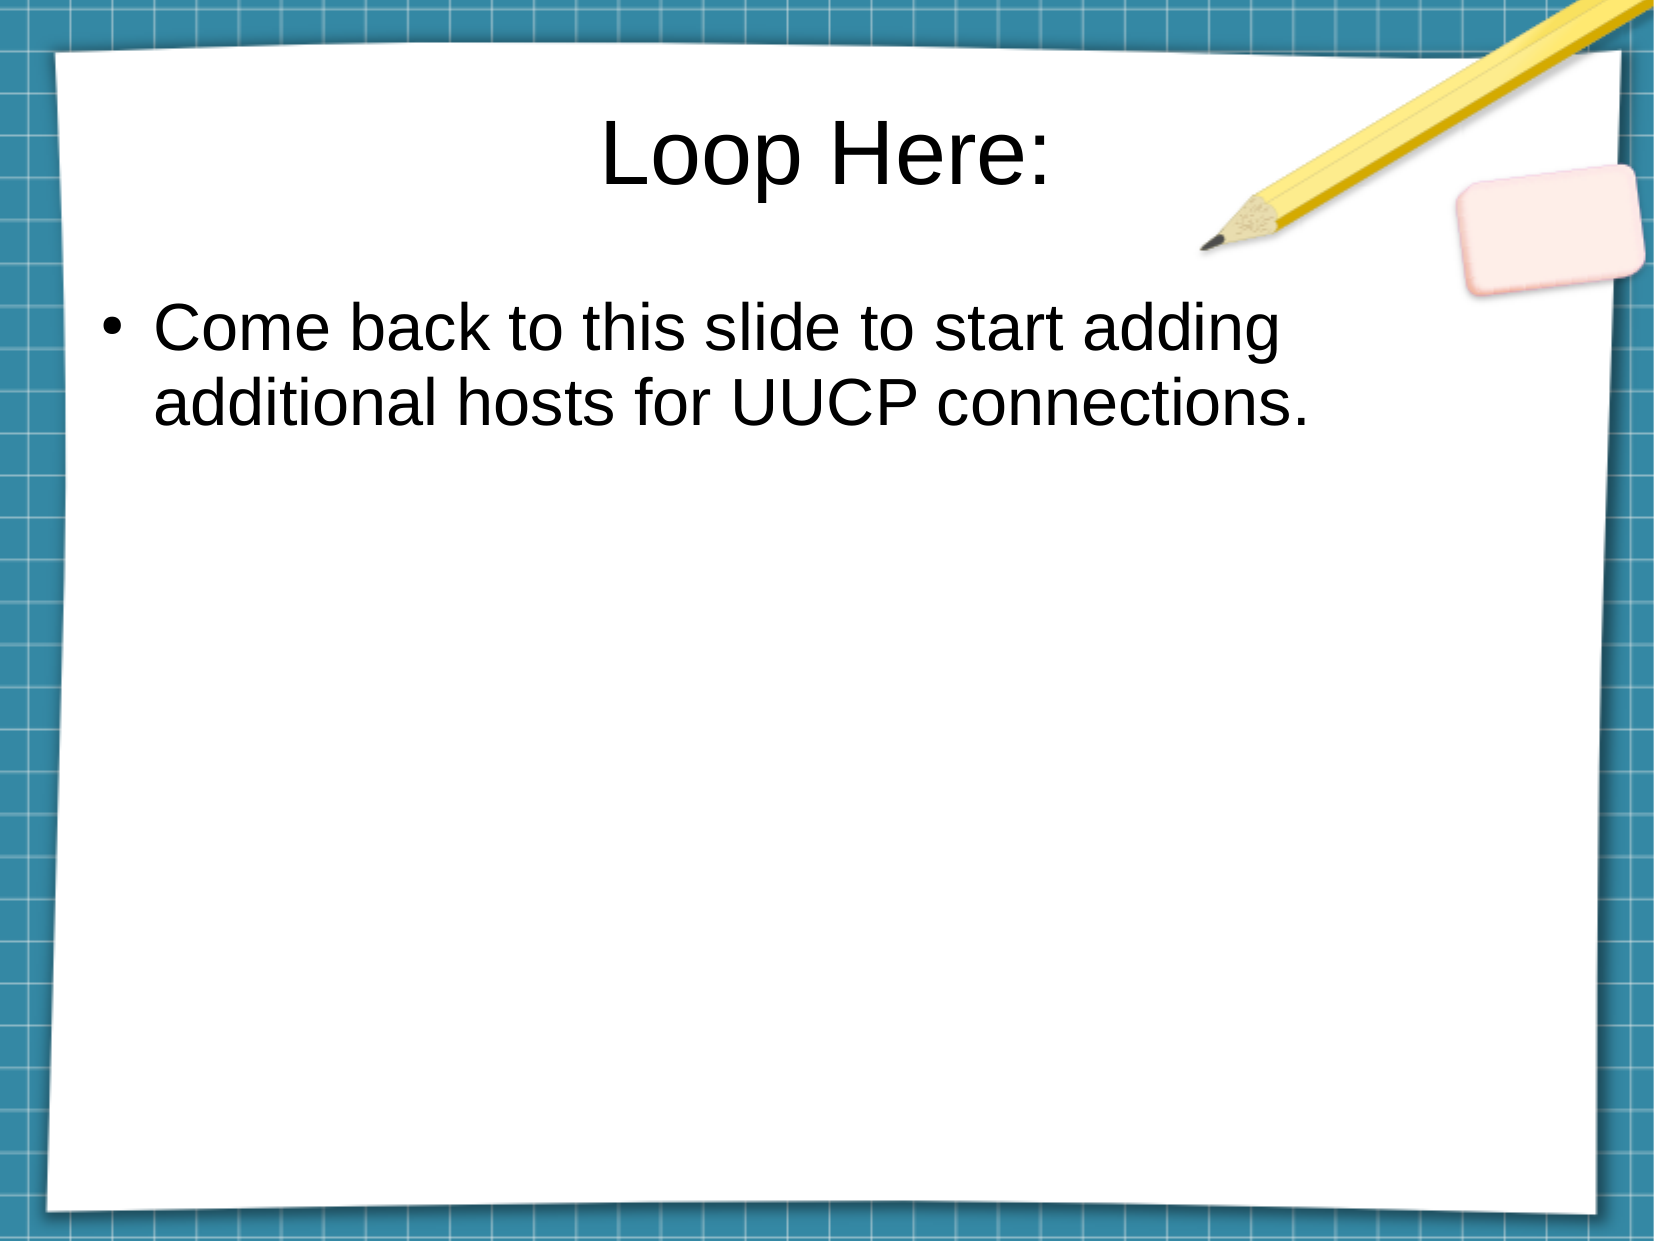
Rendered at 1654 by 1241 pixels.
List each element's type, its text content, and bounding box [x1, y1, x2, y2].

title Loop Here: [82, 49, 1571, 257]
list Come back to this slide to start adding additional hosts for UUCP connections. [82, 290, 1571, 1010]
picture [0, 0, 1654, 1241]
